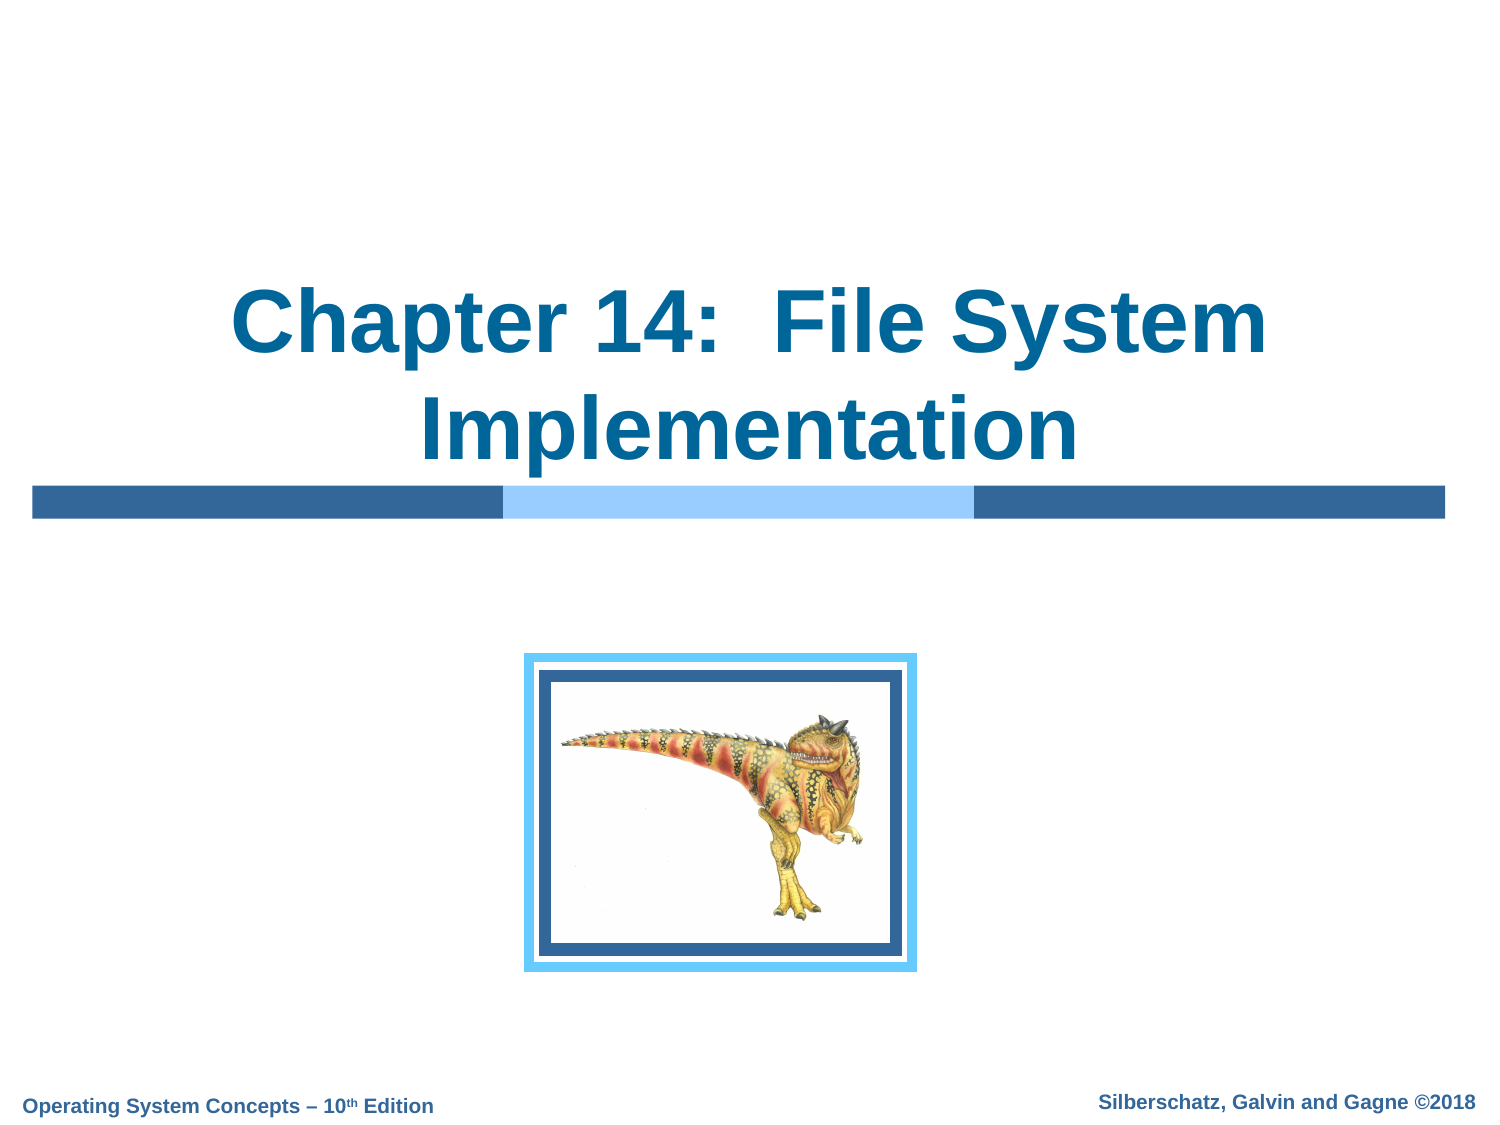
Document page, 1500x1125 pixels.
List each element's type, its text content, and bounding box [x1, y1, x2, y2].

title Chapter 14: File System Implementation [112, 136, 1388, 486]
picture [551, 682, 890, 943]
